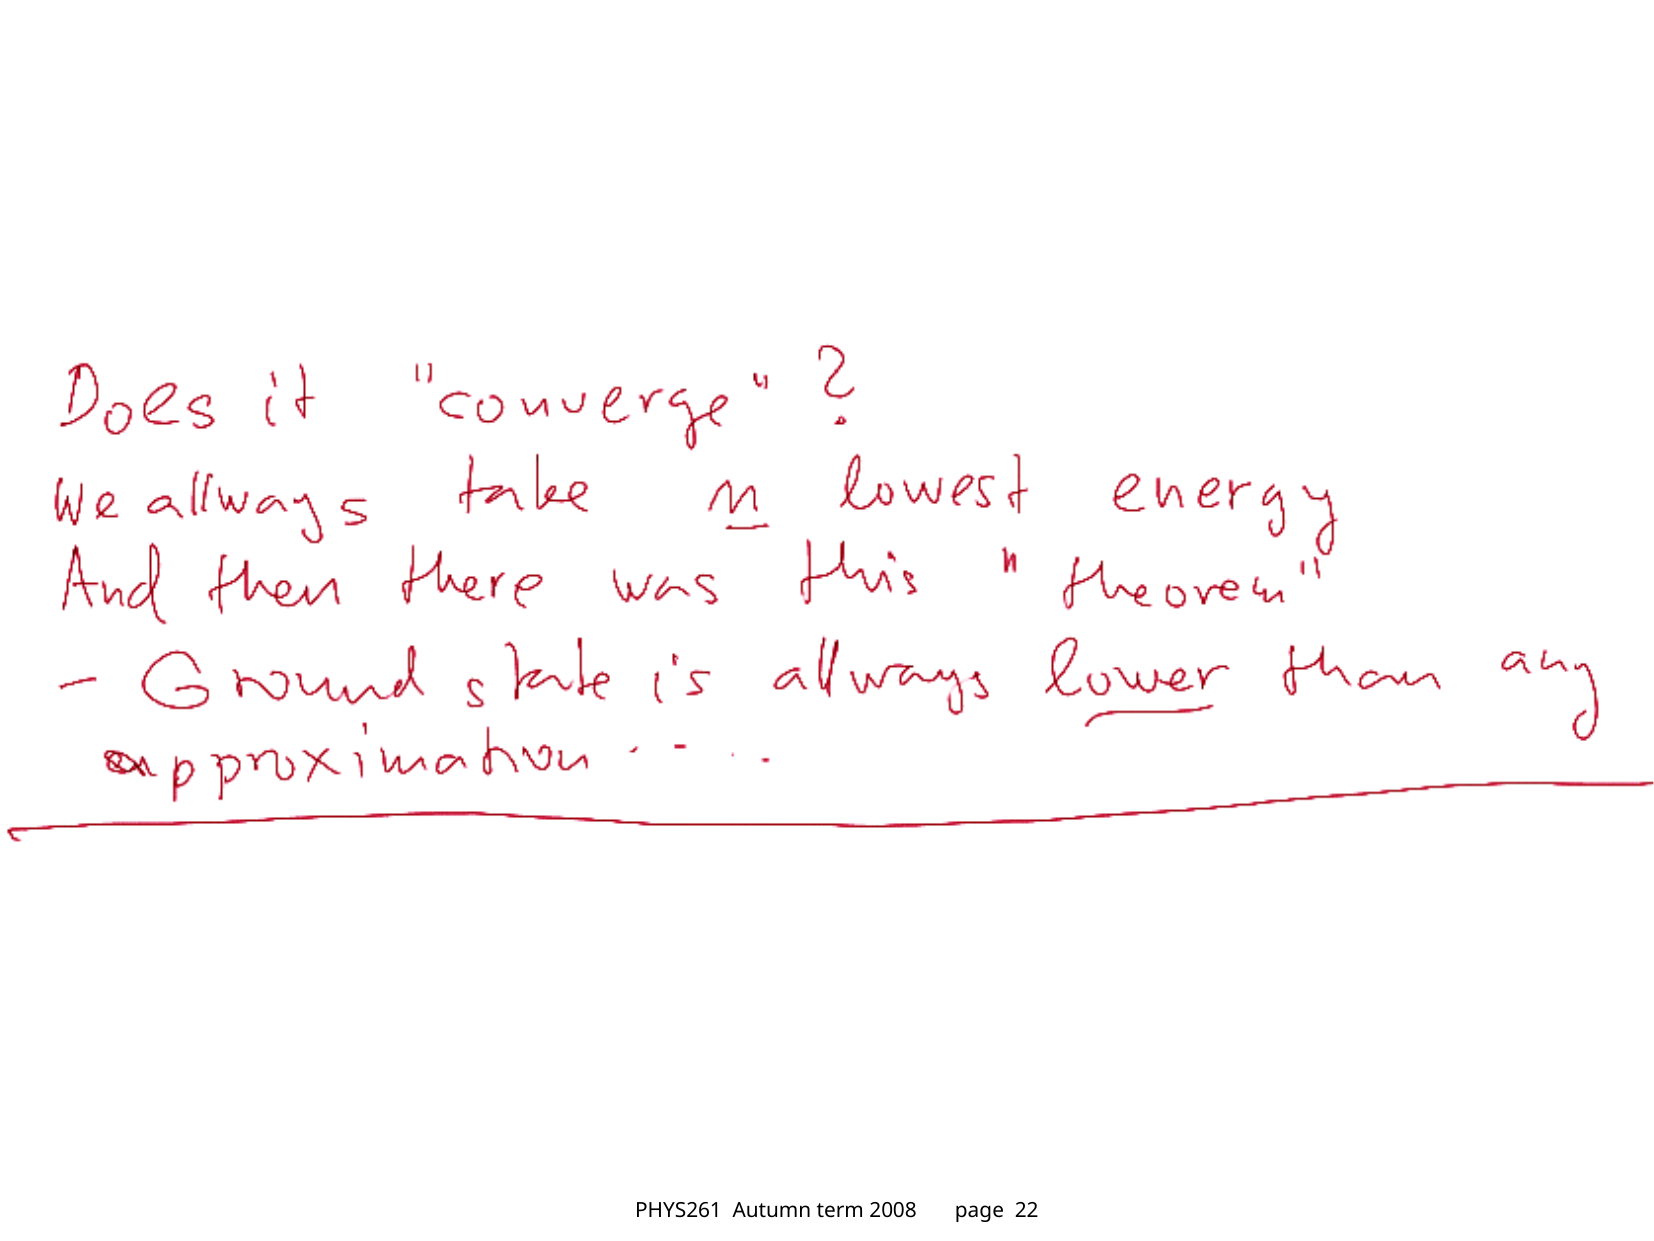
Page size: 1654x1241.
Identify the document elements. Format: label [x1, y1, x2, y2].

picture [0, 342, 1654, 900]
